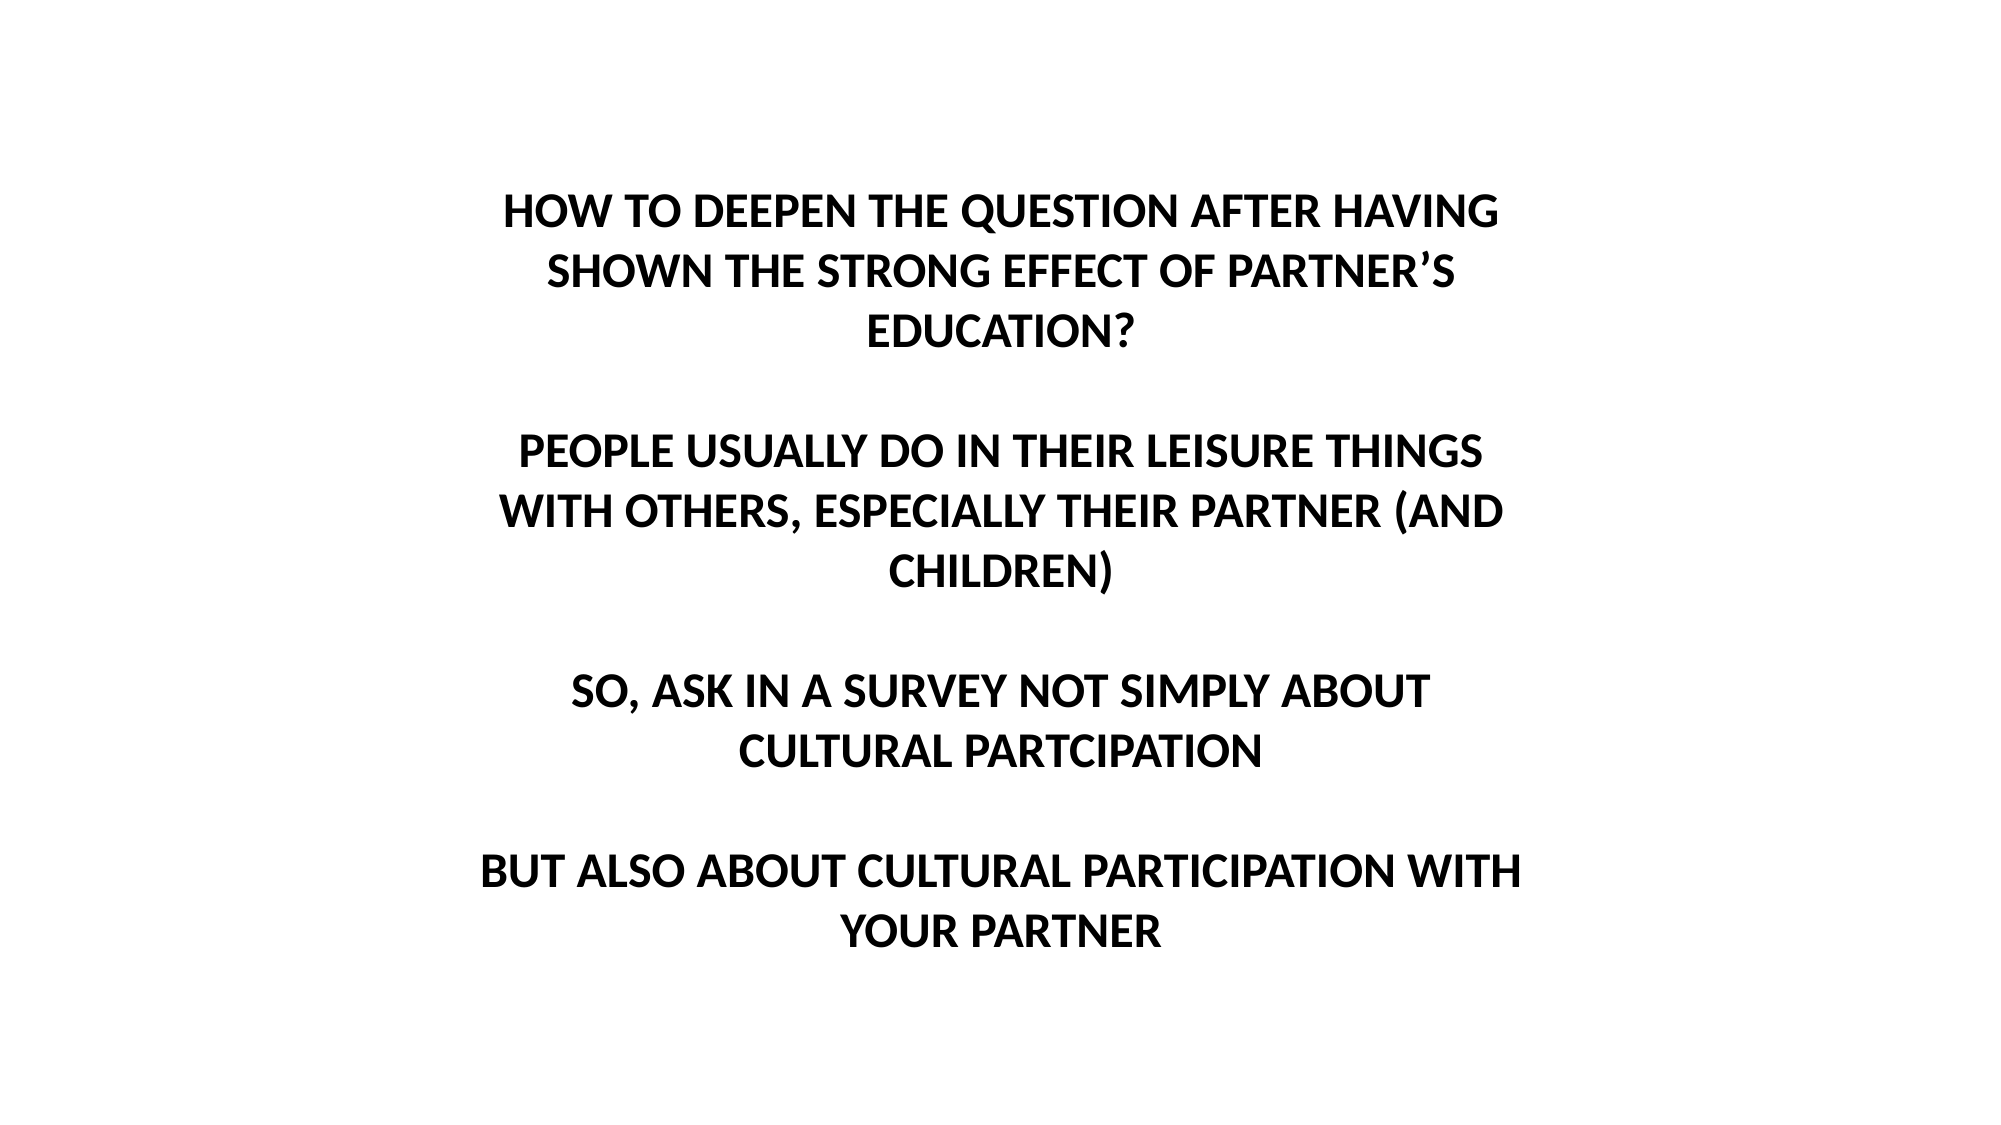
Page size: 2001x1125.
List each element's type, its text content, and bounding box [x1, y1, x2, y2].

text_box HOW TO DEEPEN THE QUESTION AFTER HAVING SHOWN THE STRONG EFFECT OF PARTNER’S EDUCATION? PEOPLE USUALLY DO IN THEIR LEISURE THINGS WITH OTHERS, ESPECIALLY THEIR PARTNER (AND CHILDREN) SO, ASK IN A SURVEY NOT SIMPLY ABOUT CULTURAL PARTCIPATION BUT ALSO ABOUT CULTURAL PARTICIPATION WITH YOUR PARTNER [456, 169, 1547, 973]
